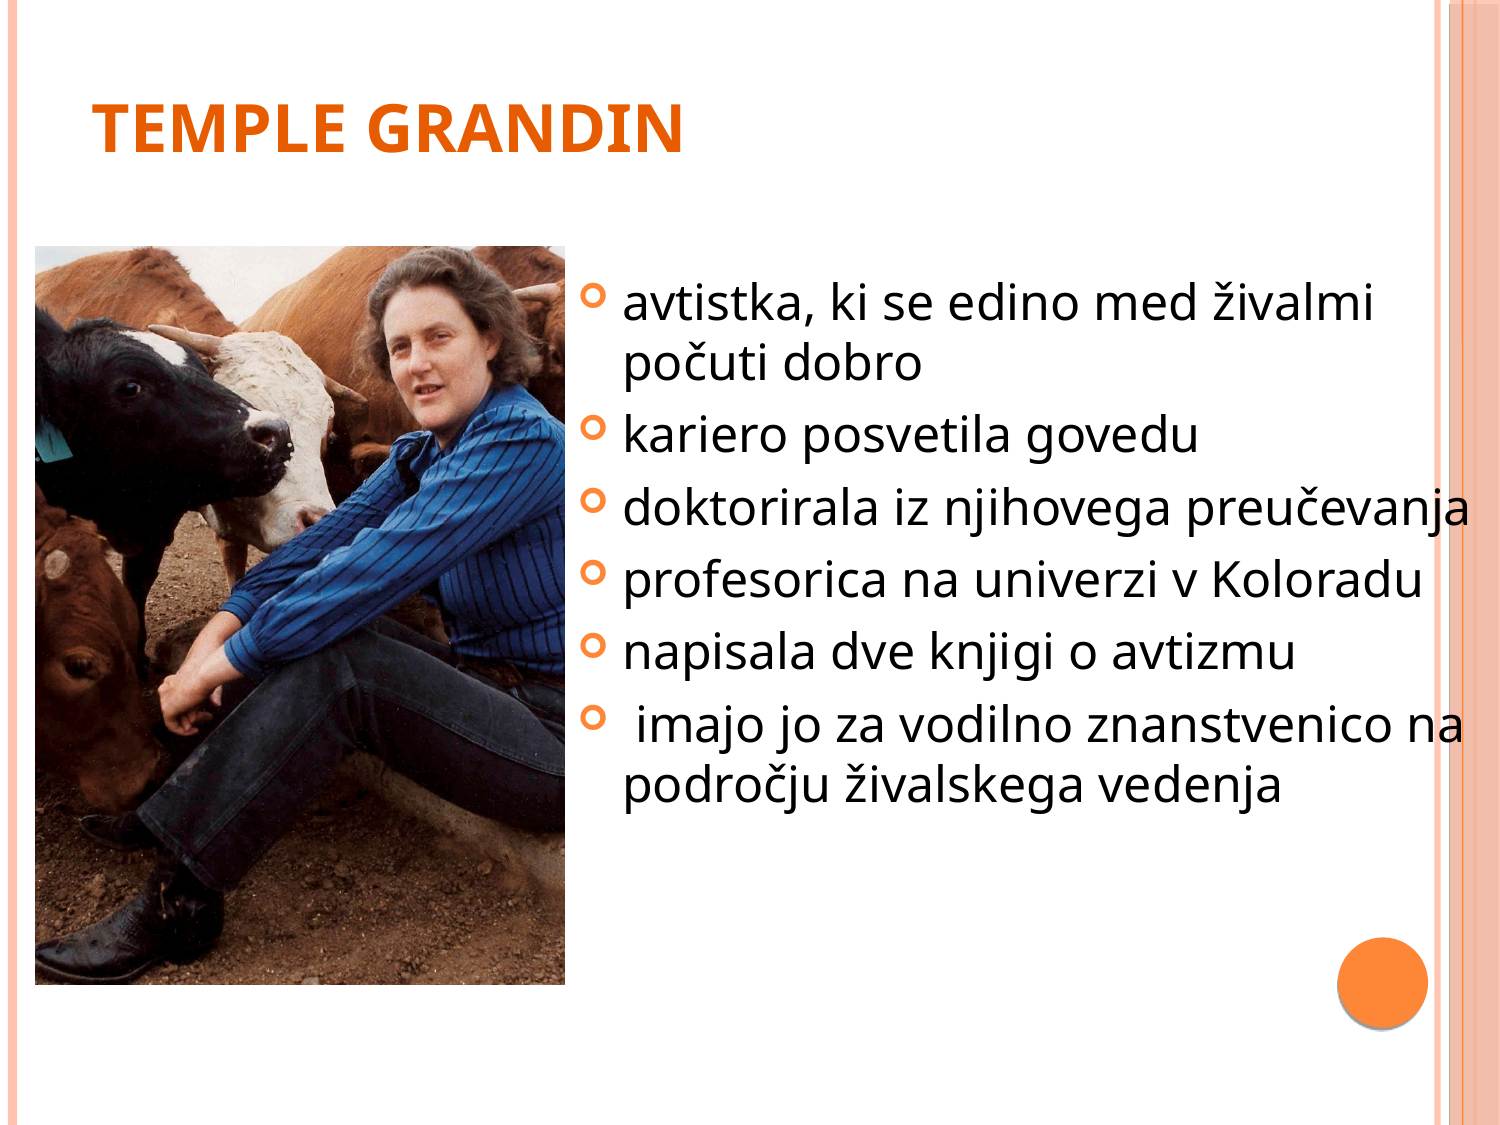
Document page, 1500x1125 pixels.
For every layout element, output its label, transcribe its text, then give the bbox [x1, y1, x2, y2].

title TEMPLE GRANDIN [76, 42, 1302, 174]
picture [35, 246, 565, 985]
list avtistka, ki se edino med živalmi počuti dobro kariero posvetila govedu doktorirala iz njihovega preučevanja profesorica na univerzi v Koloradu napisala dve knjigi o avtizmu imajo jo za vodilno znanstvenico na področju živalskega vedenja [562, 262, 1500, 1062]
